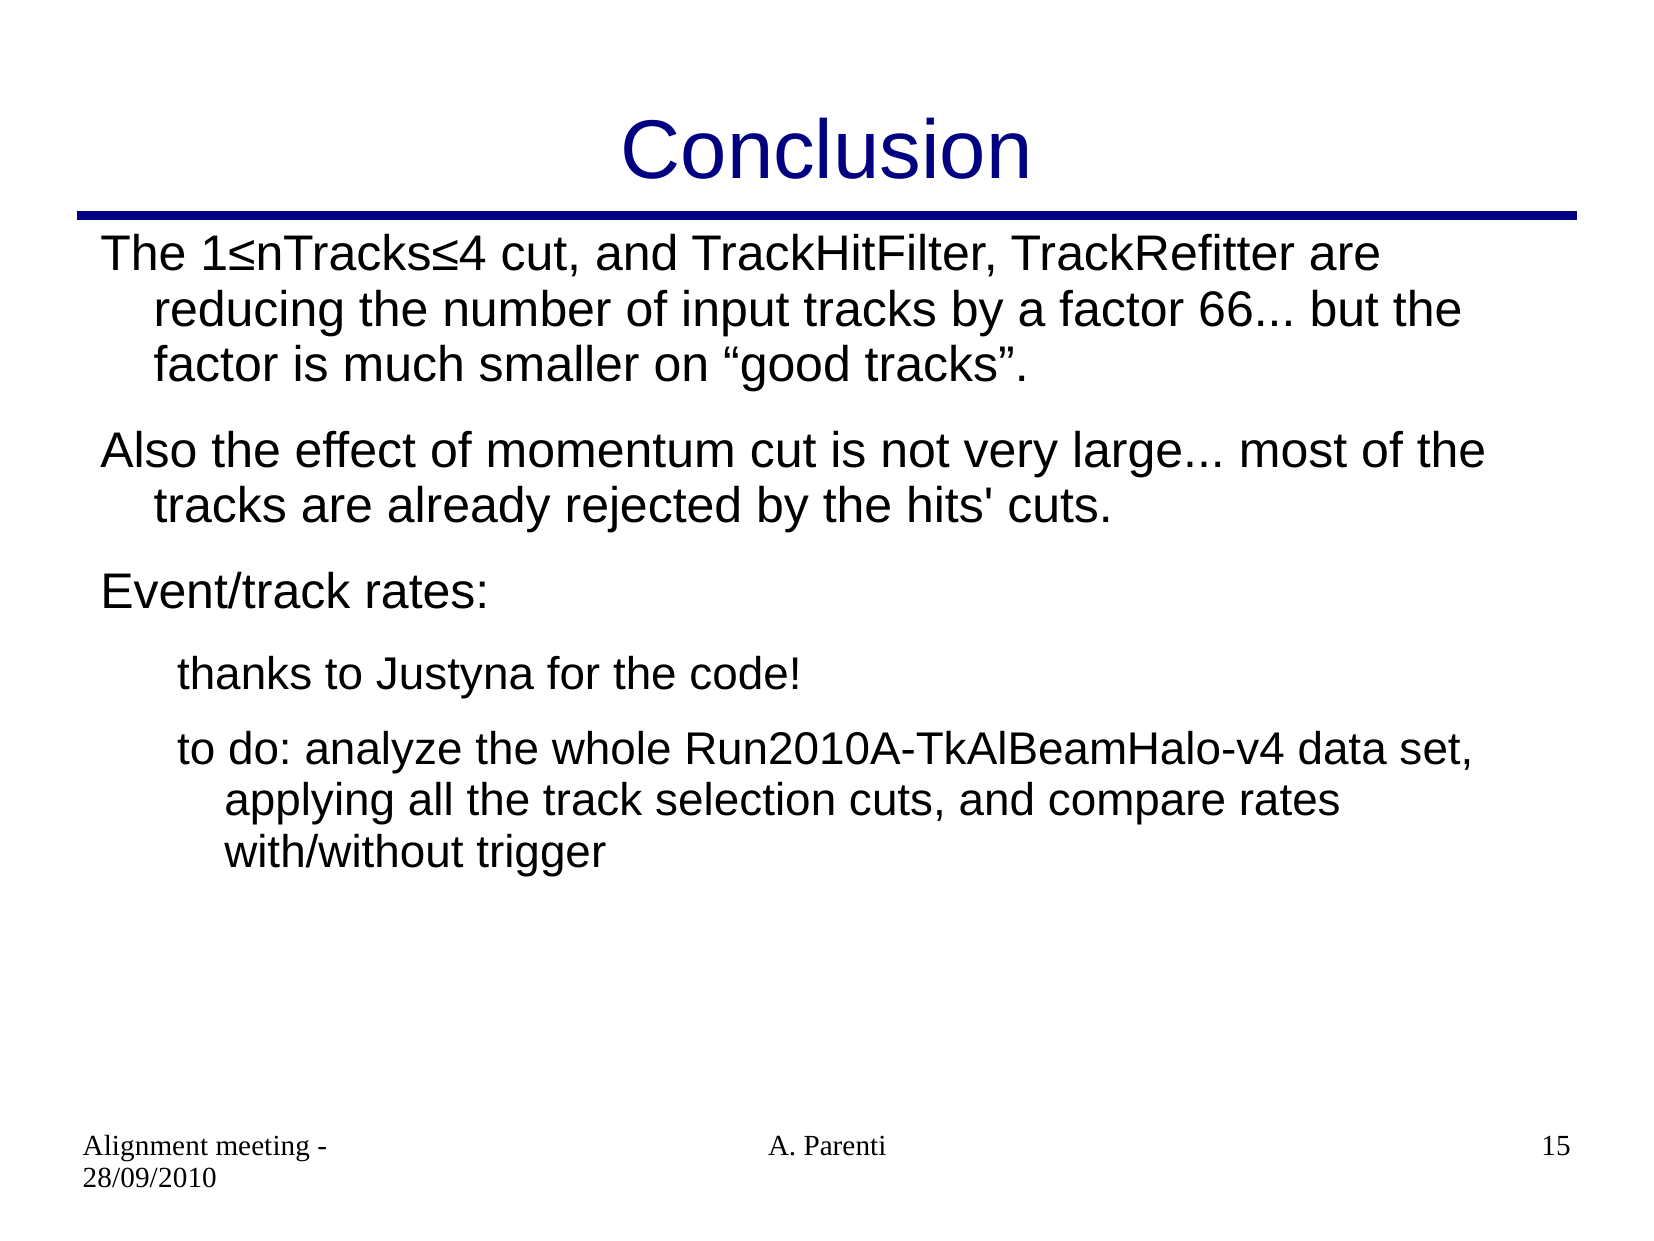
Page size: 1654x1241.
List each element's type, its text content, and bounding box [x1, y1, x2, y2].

list The 1≤nTracks≤4 cut, and TrackHitFilter, TrackRefitter are reducing the number of input tracks by a factor 66... but the factor is much smaller on “good tracks”. Also the effect of momentum cut is not very large... most of the tracks are already rejected by the hits' cuts. Event/track rates: thanks to Justyna for the code! to do: analyze the whole Run2010A-TkAlBeamHalo-v4 data set, applying all the track selection cuts, and compare rates with/without trigger [82, 225, 1571, 1109]
title Conclusion [82, 75, 1571, 225]
